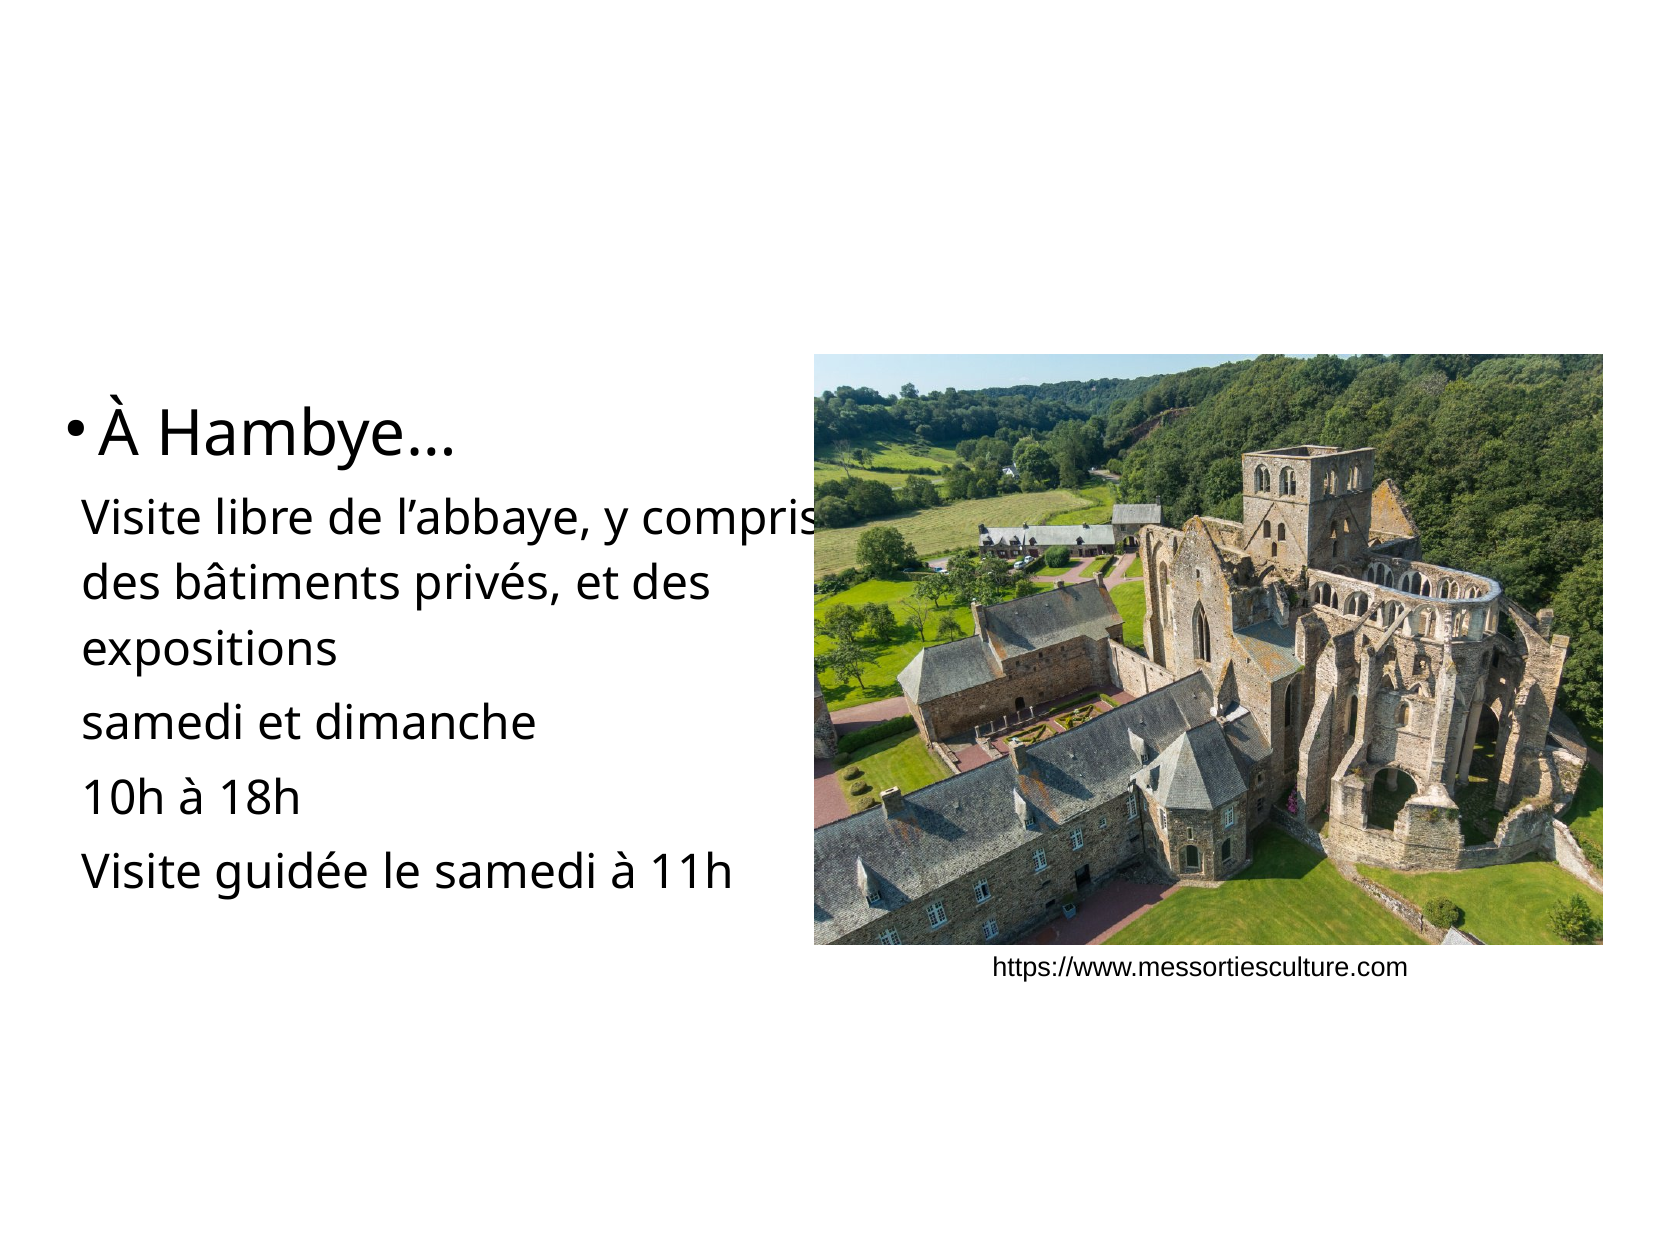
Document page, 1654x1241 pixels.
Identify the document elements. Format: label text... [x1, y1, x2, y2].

picture [814, 354, 1603, 945]
list À Hambye… Visite libre de l’abbaye, y compris des bâtiments privés, et des expositions samedi et dimanche 10h à 18h Visite guidée le samedi à 11h [59, 386, 814, 910]
text_box https://www.messortiesculture.com [977, 944, 1595, 1002]
